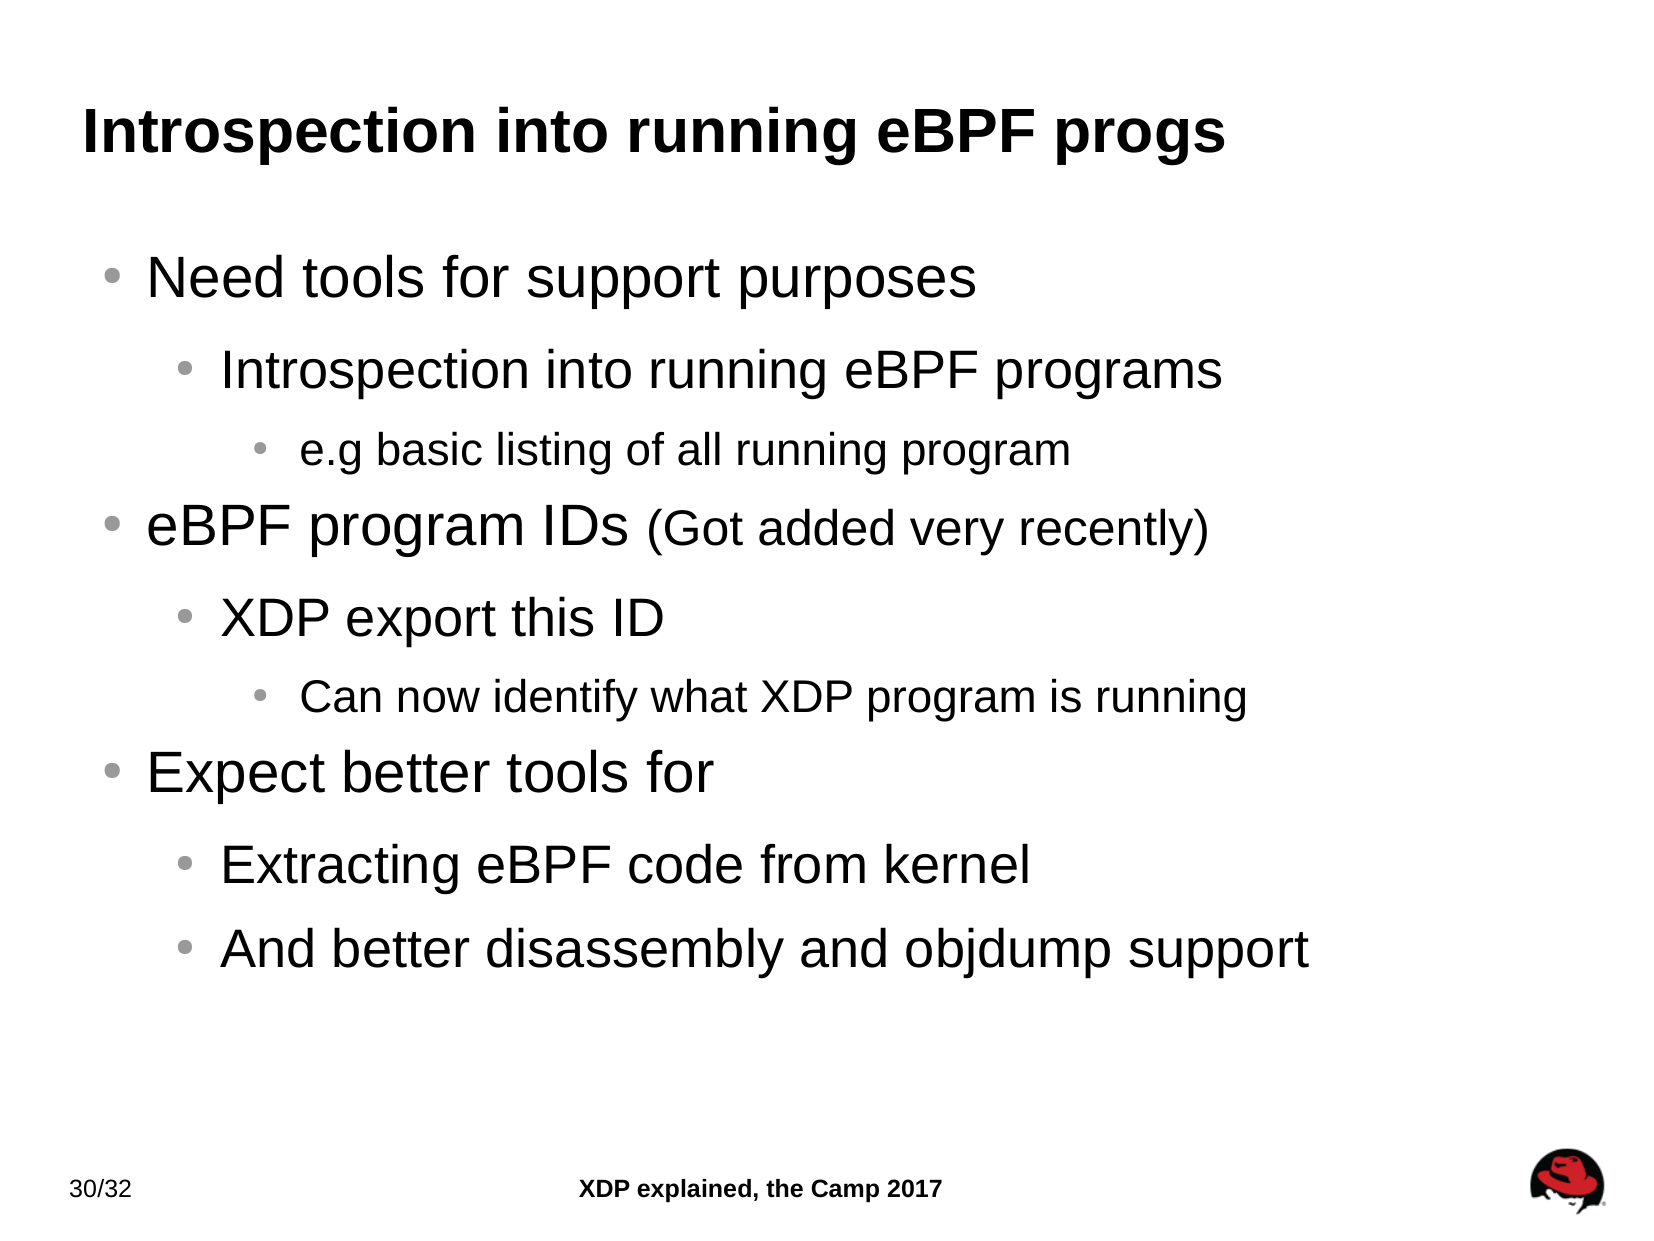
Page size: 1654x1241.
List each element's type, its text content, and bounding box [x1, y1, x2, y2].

list Need tools for support purposes Introspection into running eBPF programs e.g basic listing of all running program eBPF program IDs (Got added very recently) XDP export this ID Can now identify what XDP program is running Expect better tools for Extracting eBPF code from kernel And better disassembly and objdump support [86, 244, 1575, 1039]
picture [1529, 1146, 1612, 1224]
title Introspection into running eBPF progs [82, 37, 1571, 226]
